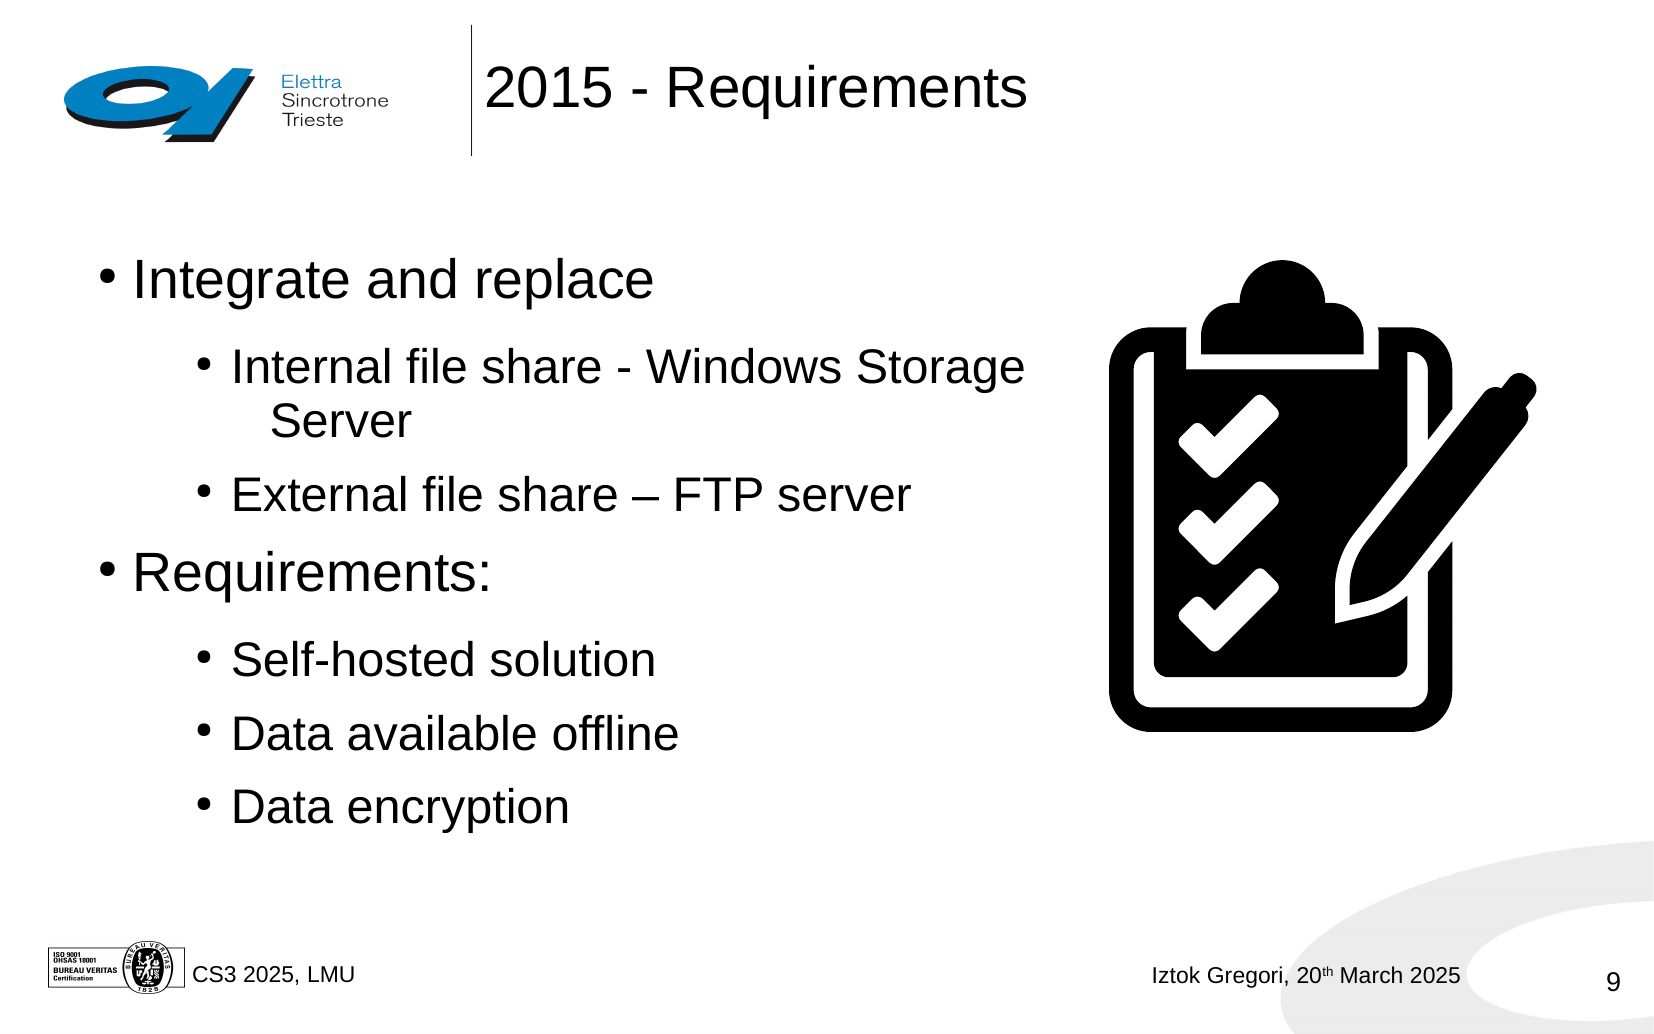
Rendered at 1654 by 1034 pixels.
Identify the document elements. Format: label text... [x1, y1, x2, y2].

title 2015 - Requirements [484, 24, 1583, 153]
picture [0, 5, 1654, 1034]
list Integrate and replace Internal file share - Windows Storage Server External file share – FTP server Requirements: Self-hosted solution Data available offline Data encryption [82, 241, 1087, 924]
text_box <number> [1606, 967, 1654, 1000]
